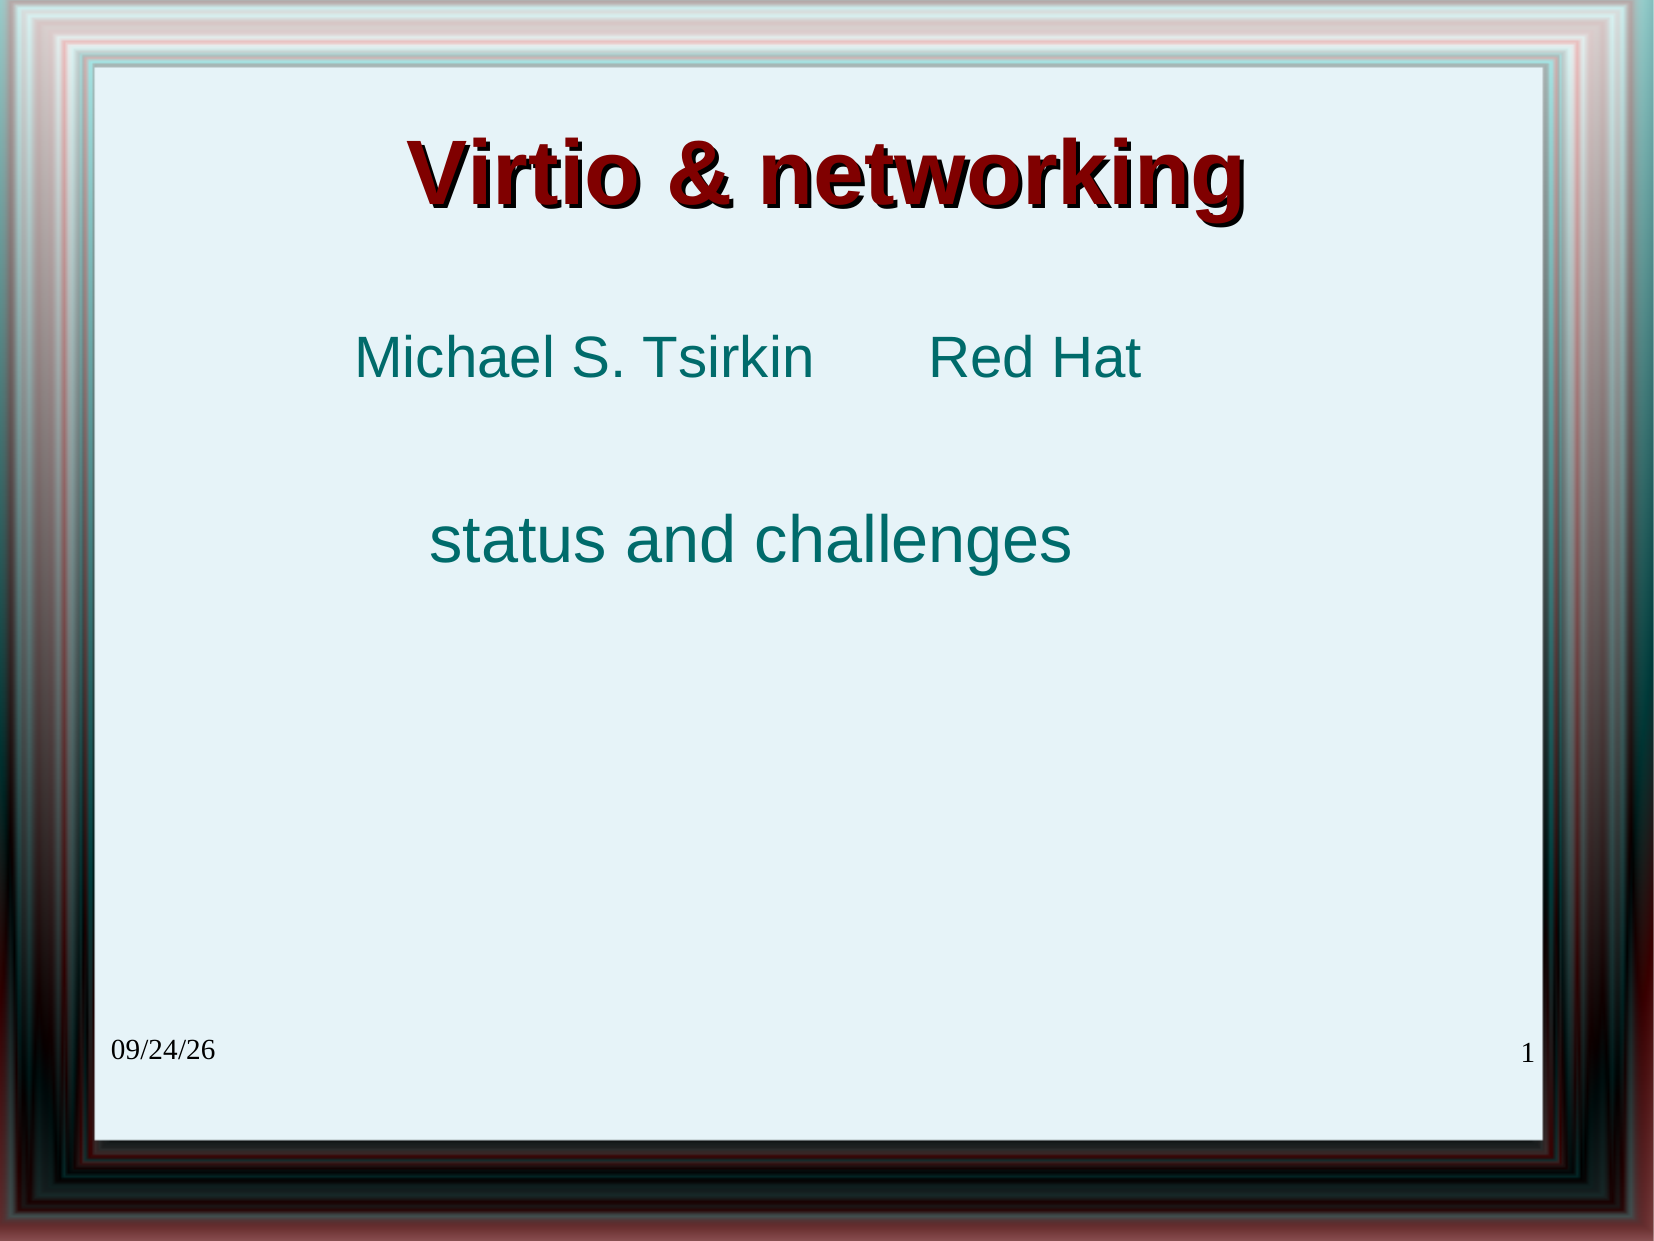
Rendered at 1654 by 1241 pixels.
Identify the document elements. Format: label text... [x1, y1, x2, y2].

list Michael S. Tsirkin Red Hat status and challenges [118, 324, 1506, 931]
title Virtio & networking [118, 88, 1536, 257]
picture [0, 0, 1654, 1241]
